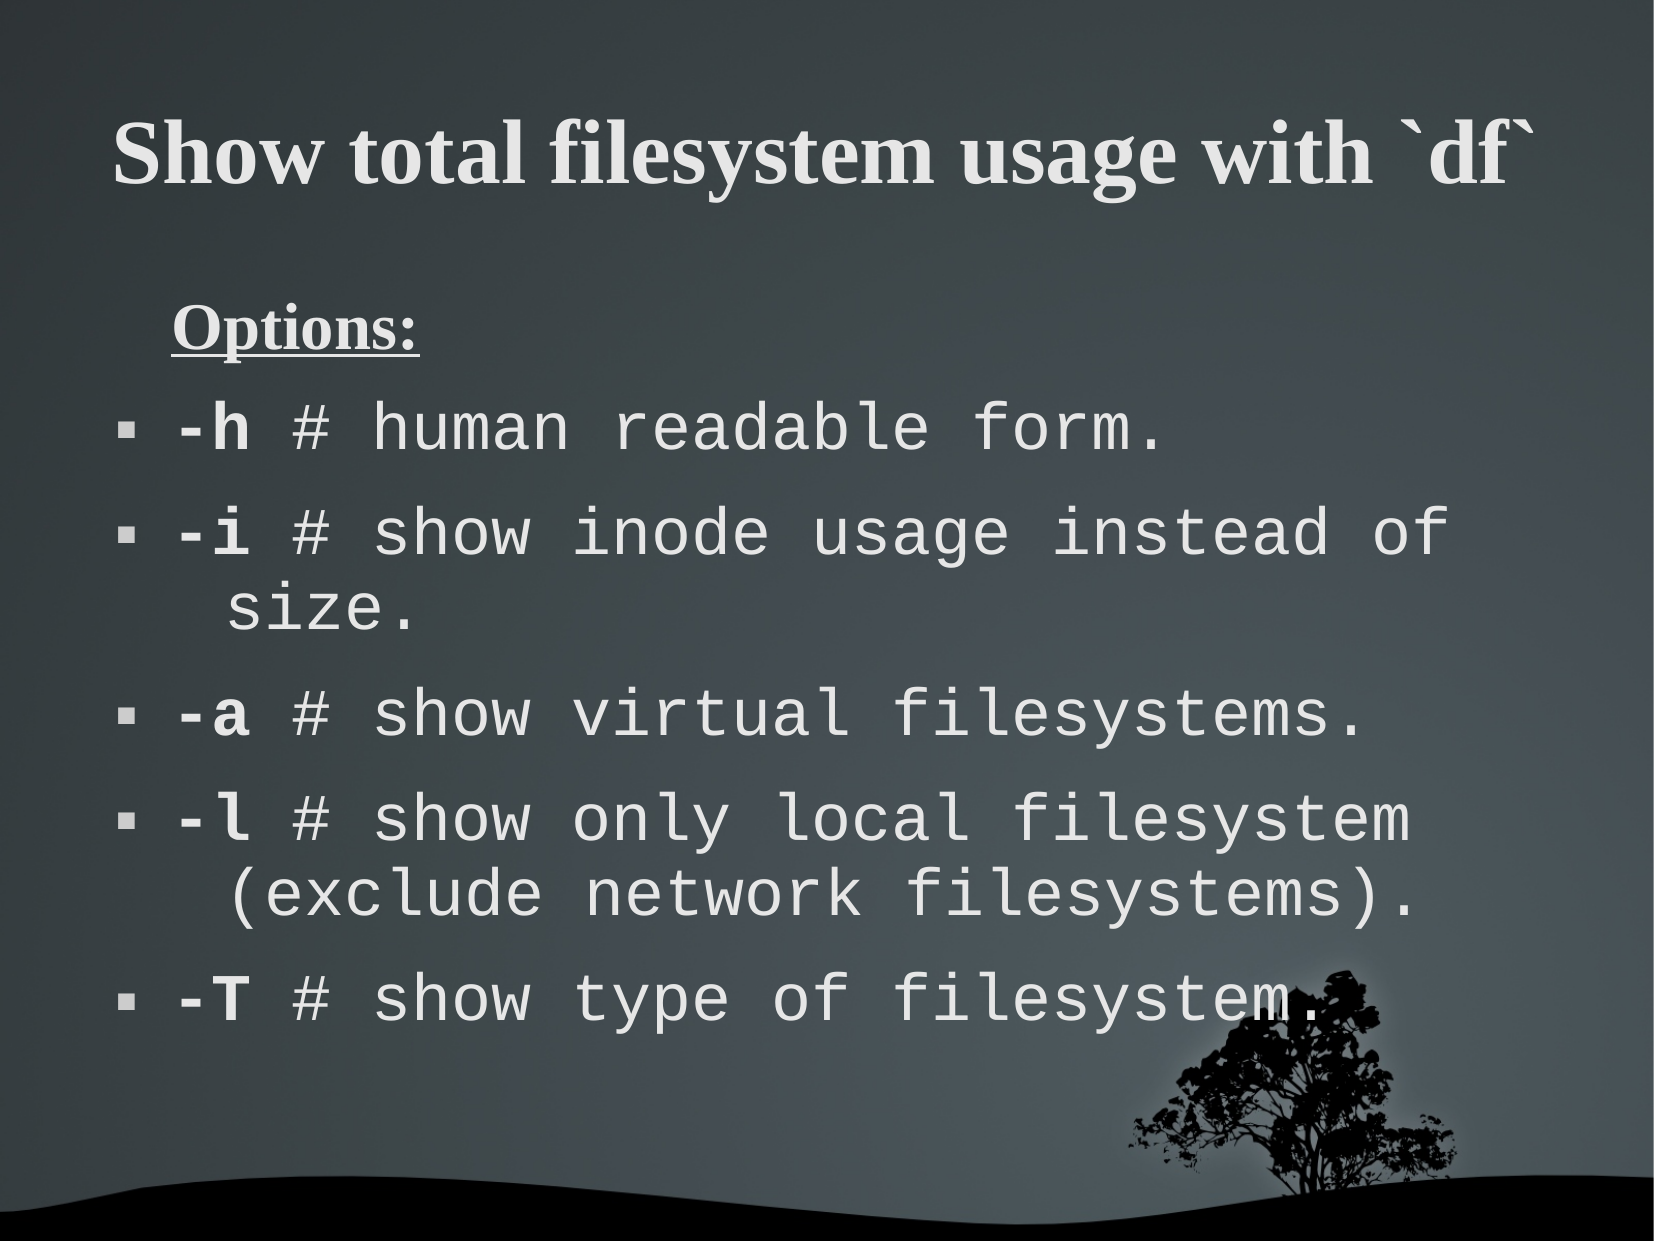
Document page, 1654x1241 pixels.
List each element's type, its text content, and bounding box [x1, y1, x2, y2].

list Options: -h # human readable form. -i # show inode usage instead of size. -a # show virtual filesystems. -l # show only local filesystem (exclude network filesystems). -Τ # show type of filesystem. [82, 290, 1571, 1109]
picture [0, 0, 1654, 1241]
title Show total filesystem usage with `df` [82, 33, 1571, 273]
